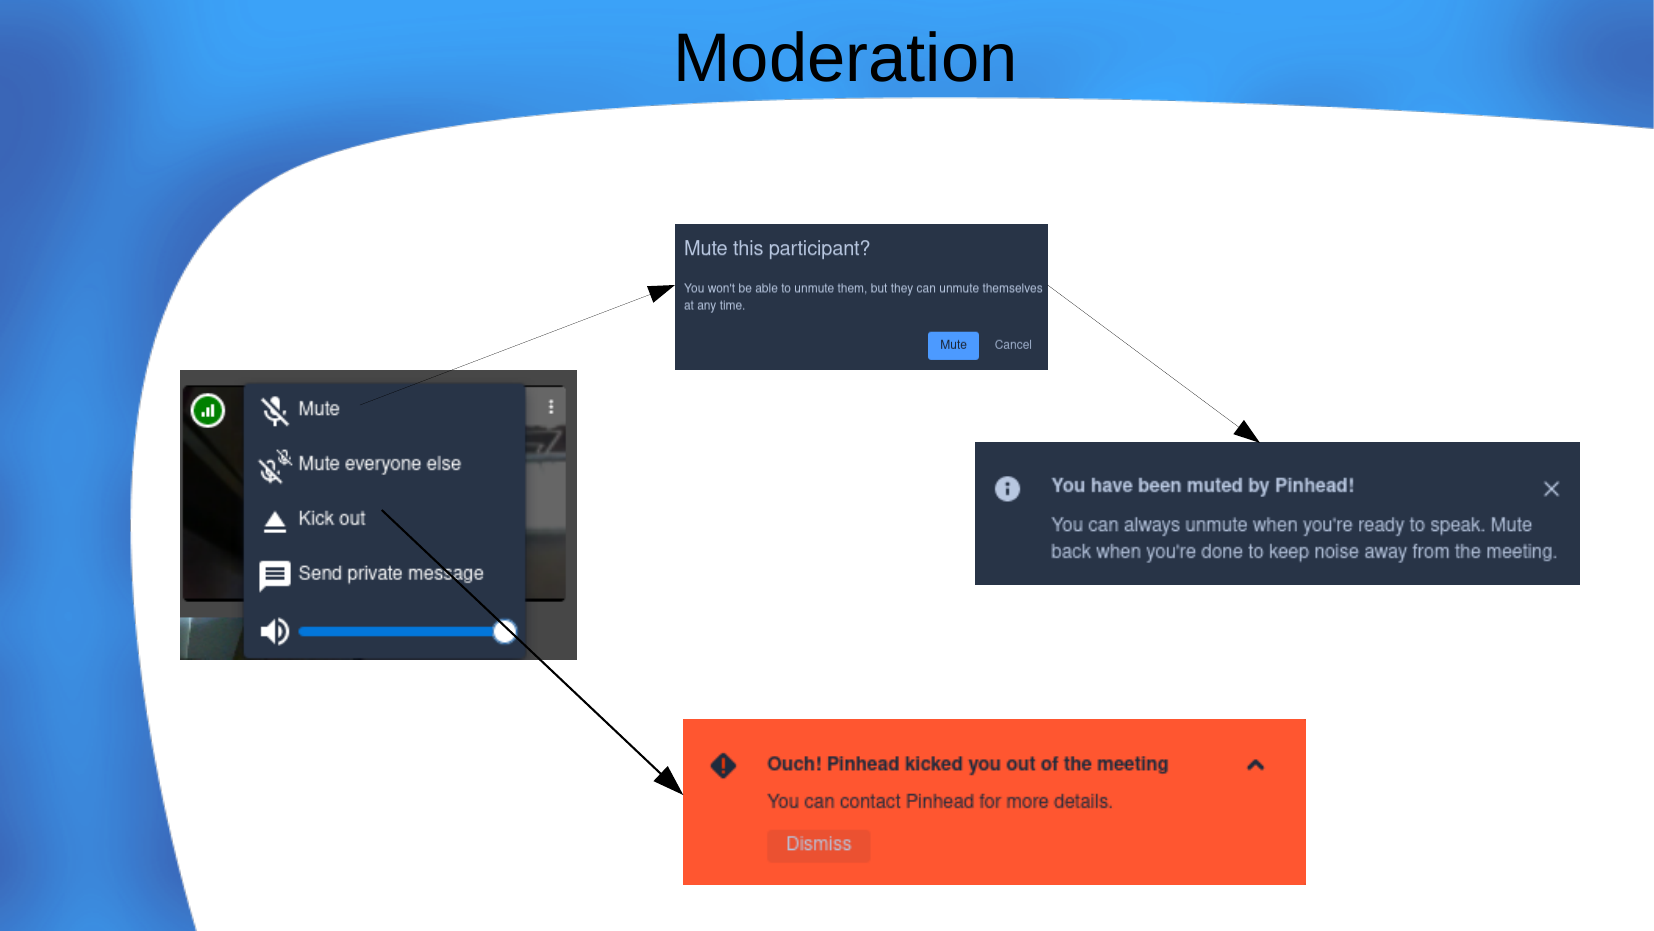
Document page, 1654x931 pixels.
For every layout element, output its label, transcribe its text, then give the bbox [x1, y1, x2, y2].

title Moderation [101, 0, 1591, 136]
picture [0, 0, 1654, 931]
